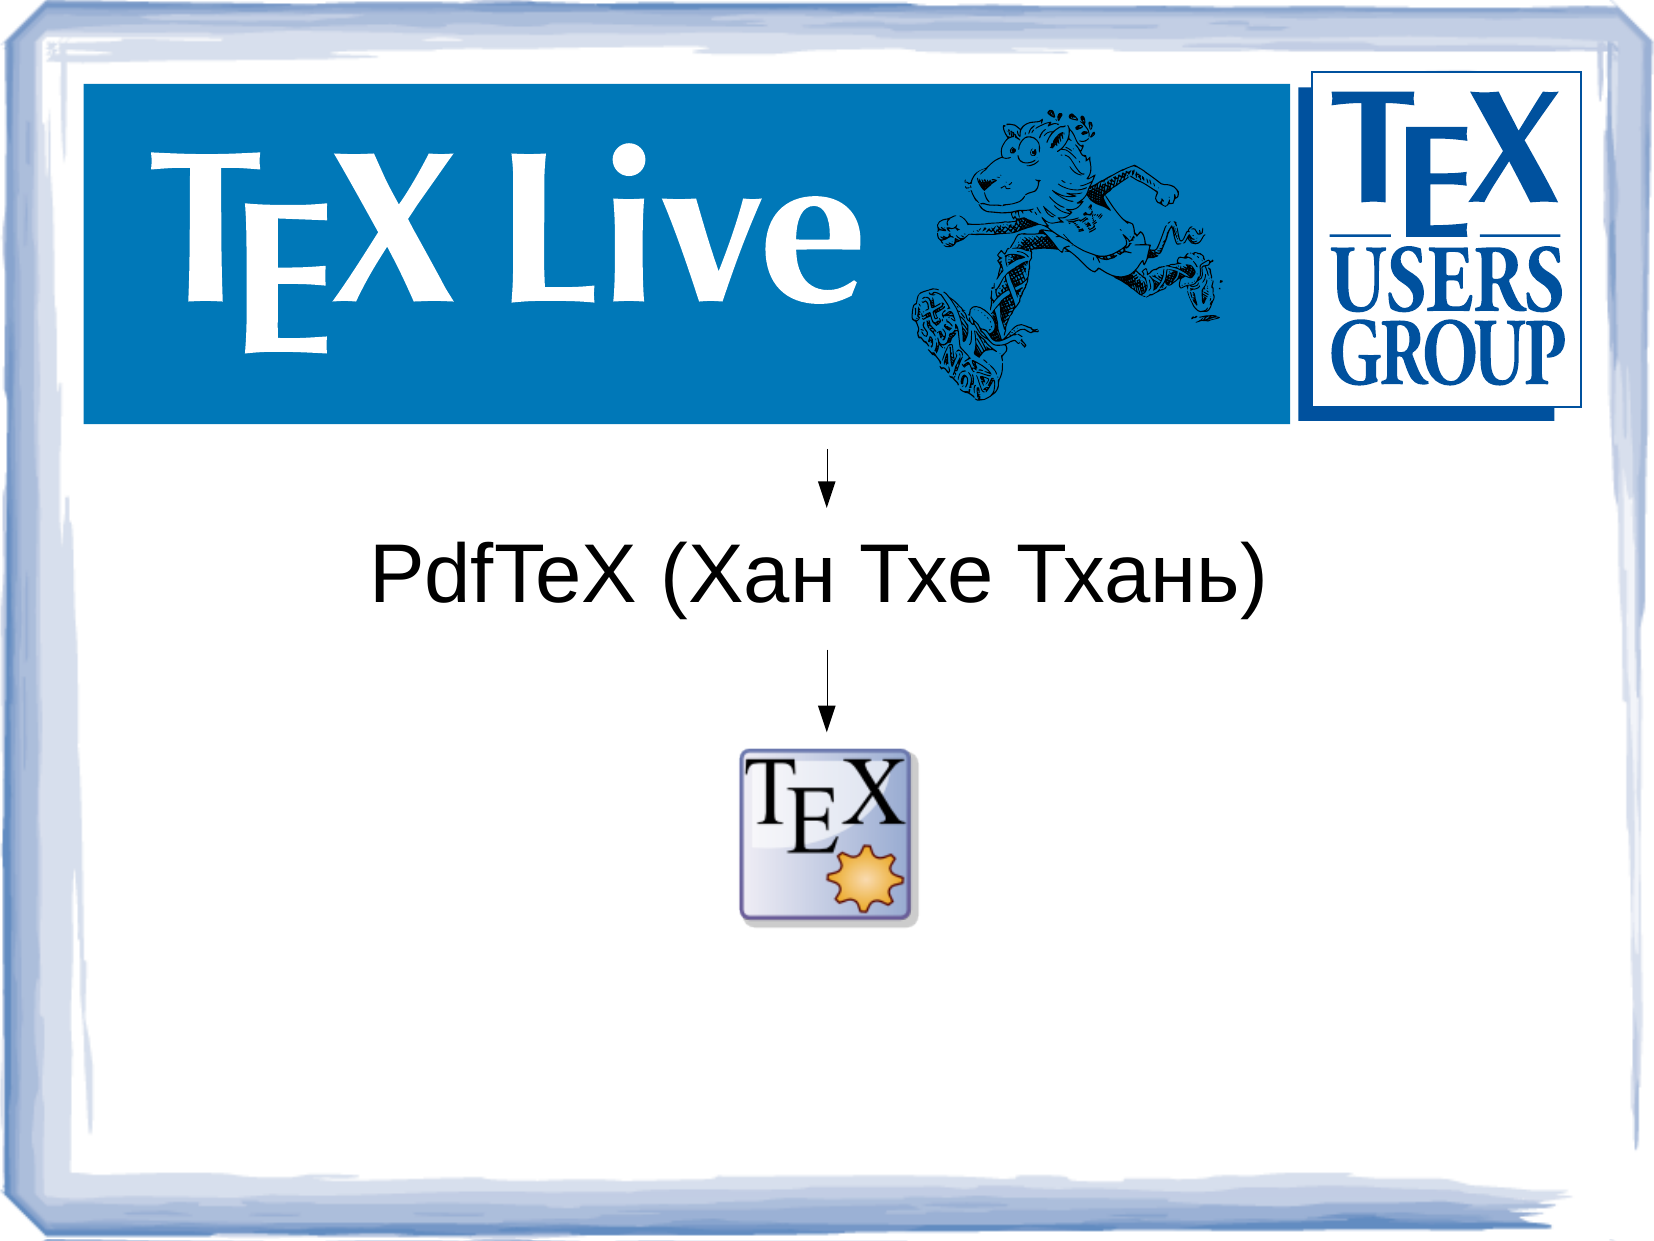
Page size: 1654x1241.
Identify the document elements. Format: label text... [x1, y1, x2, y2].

picture [0, 0, 1654, 1241]
text_box PdfTeX (Хан Тхе Тхань) [354, 519, 1300, 638]
